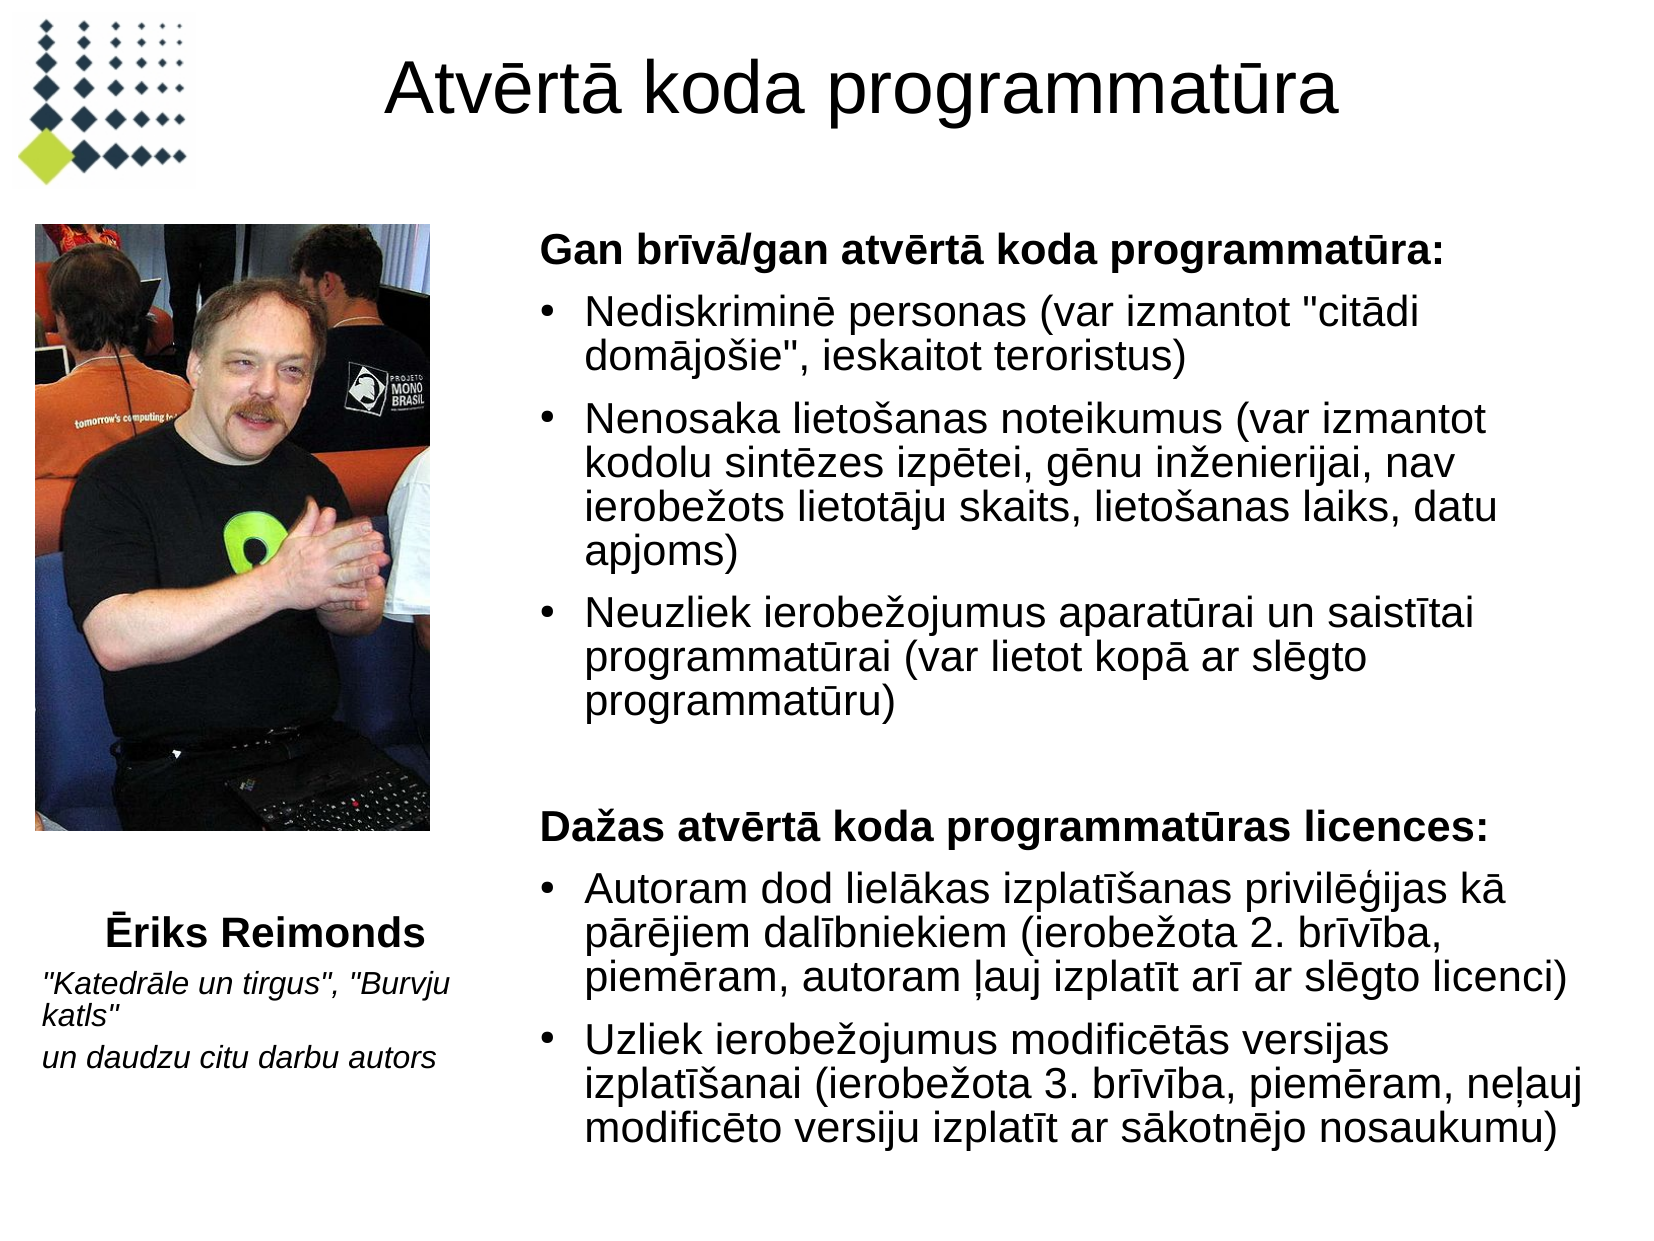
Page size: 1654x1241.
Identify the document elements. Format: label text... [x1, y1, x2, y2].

picture [35, 224, 430, 831]
title Atvērtā koda programmatūra [153, 48, 1571, 133]
list Ēriks Reimonds "Katedrāle un tirgus", "Burvju katls" un daudzu citu darbu autors [0, 897, 532, 1075]
picture [12, 12, 196, 189]
list Gan brīvā/gan atvērtā koda programmatūra: Nediskriminē personas (var izmantot "citādi domājošie", ieskaitot teroristus) Nenosaka lietošanas noteikumus (var izmantot kodolu sintēzes izpētei, gēnu inženierijai, nav ierobežots lietotāju skaits, lietošanas laiks, datu apjoms) Neuzliek ierobežojumus aparatūrai un saistītai programmatūrai (var lietot kopā ar slēgto programmatūru) Dažas atvērtā koda programmatūras licences: Autoram dod lielākas izplatīšanas privilēģijas kā pārējiem dalībniekiem (ierobežota 2. brīvība, piemēram, autoram ļauj izplatīt arī ar slēgto licenci) Uzliek ierobežojumus modificētās versijas izplatīšanai (ierobežota 3. brīvība, piemēram, neļauj modificēto versiju izplatīt ar sākotnējo nosaukumu) [539, 224, 1607, 1170]
